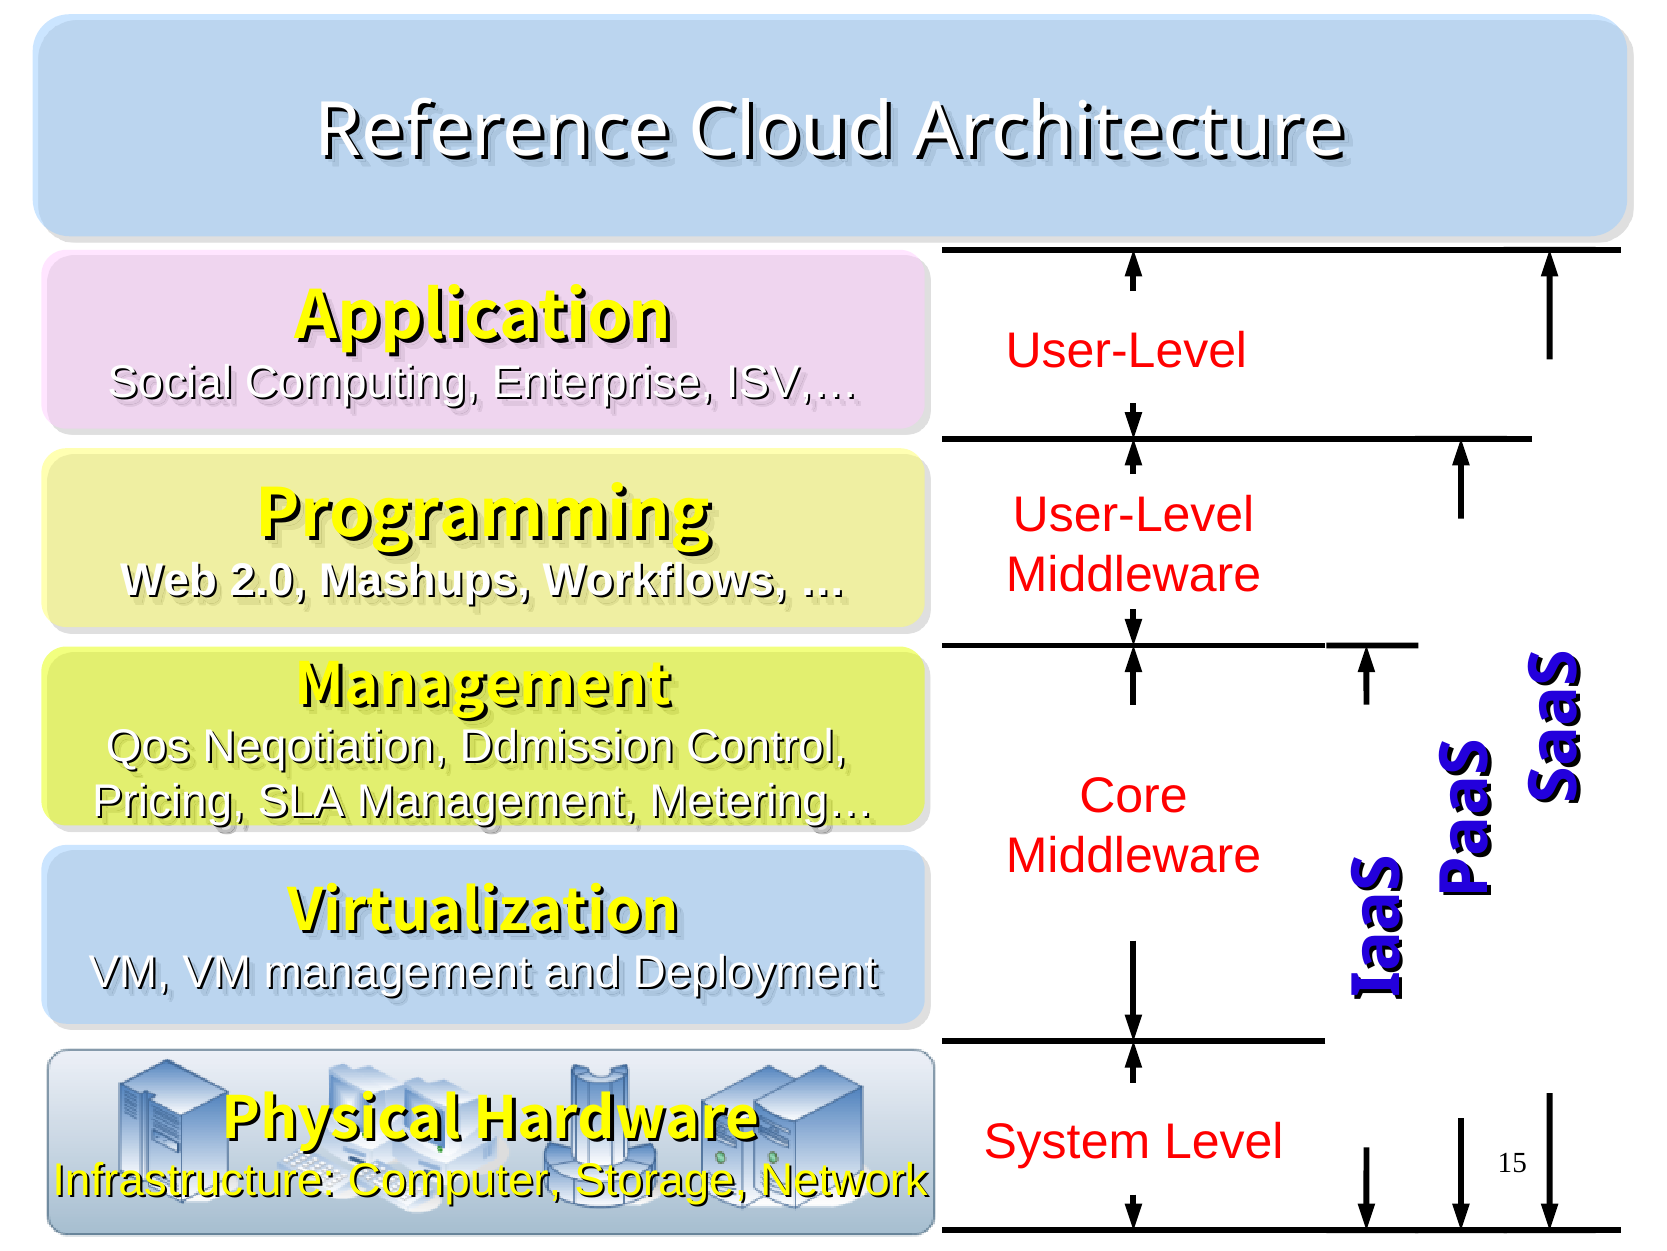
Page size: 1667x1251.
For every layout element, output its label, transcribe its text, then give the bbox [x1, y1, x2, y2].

text_box Reference Cloud Architecture [32, 14, 1628, 237]
text_box User-Level Middleware [941, 474, 1326, 610]
text_box System Level [941, 1082, 1326, 1195]
text_box SaaS [1494, 359, 1605, 1094]
text_box Application Social Computing, Enterprise, ISV,… [41, 249, 925, 429]
text_box Programming Web 2.0, Mashups, Workflows, … [41, 448, 925, 628]
text_box User-Level [941, 291, 1326, 404]
text_box PaaS [1406, 518, 1516, 1119]
picture [41, 1043, 940, 1242]
text_box Management Qos Neqotiation, Ddmission Control, Pricing, SLA Management, Metering… [41, 646, 925, 826]
text_box IaaS [1317, 704, 1428, 1148]
text_box Core Middleware [941, 704, 1317, 941]
text_box Virtualization VM, VM management and Deployment [41, 844, 925, 1024]
